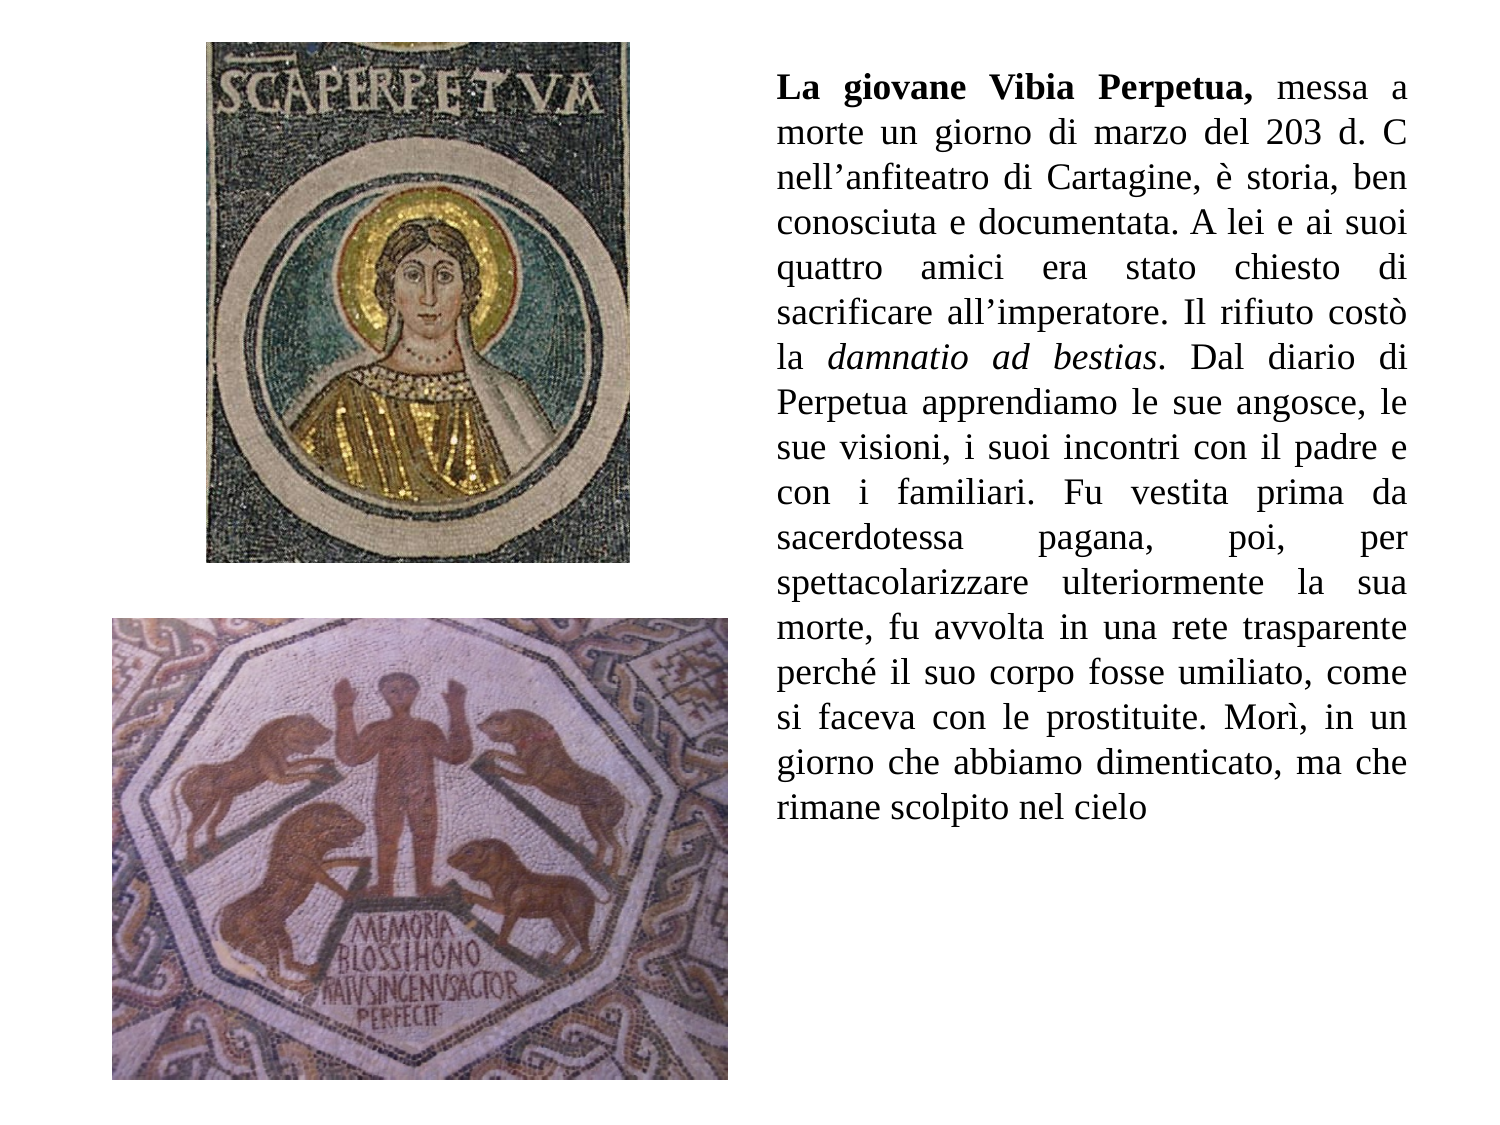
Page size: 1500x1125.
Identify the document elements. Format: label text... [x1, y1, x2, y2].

picture [206, 42, 630, 563]
text_box La giovane Vibia Perpetua, messa a morte un giorno di marzo del 203 d. C nell’anfiteatro di Cartagine, è storia, ben conosciuta e documentata. A lei e ai suoi quattro amici era stato chiesto di sacrificare all’imperatore. Il rifiuto costò la damnatio ad bestias. Dal diario di Perpetua apprendiamo le sue angosce, le sue visioni, i suoi incontri con il padre e con i familiari. Fu vestita prima da sacerdotessa pagana, poi, per spettacolarizzare ulteriormente la sua morte, fu avvolta in una rete trasparente perché il suo corpo fosse umiliato, come si faceva con le prostituite. Morì, in un giorno che abbiamo dimenticato, ma che rimane scolpito nel cielo [761, 54, 1424, 835]
picture [112, 618, 728, 1080]
